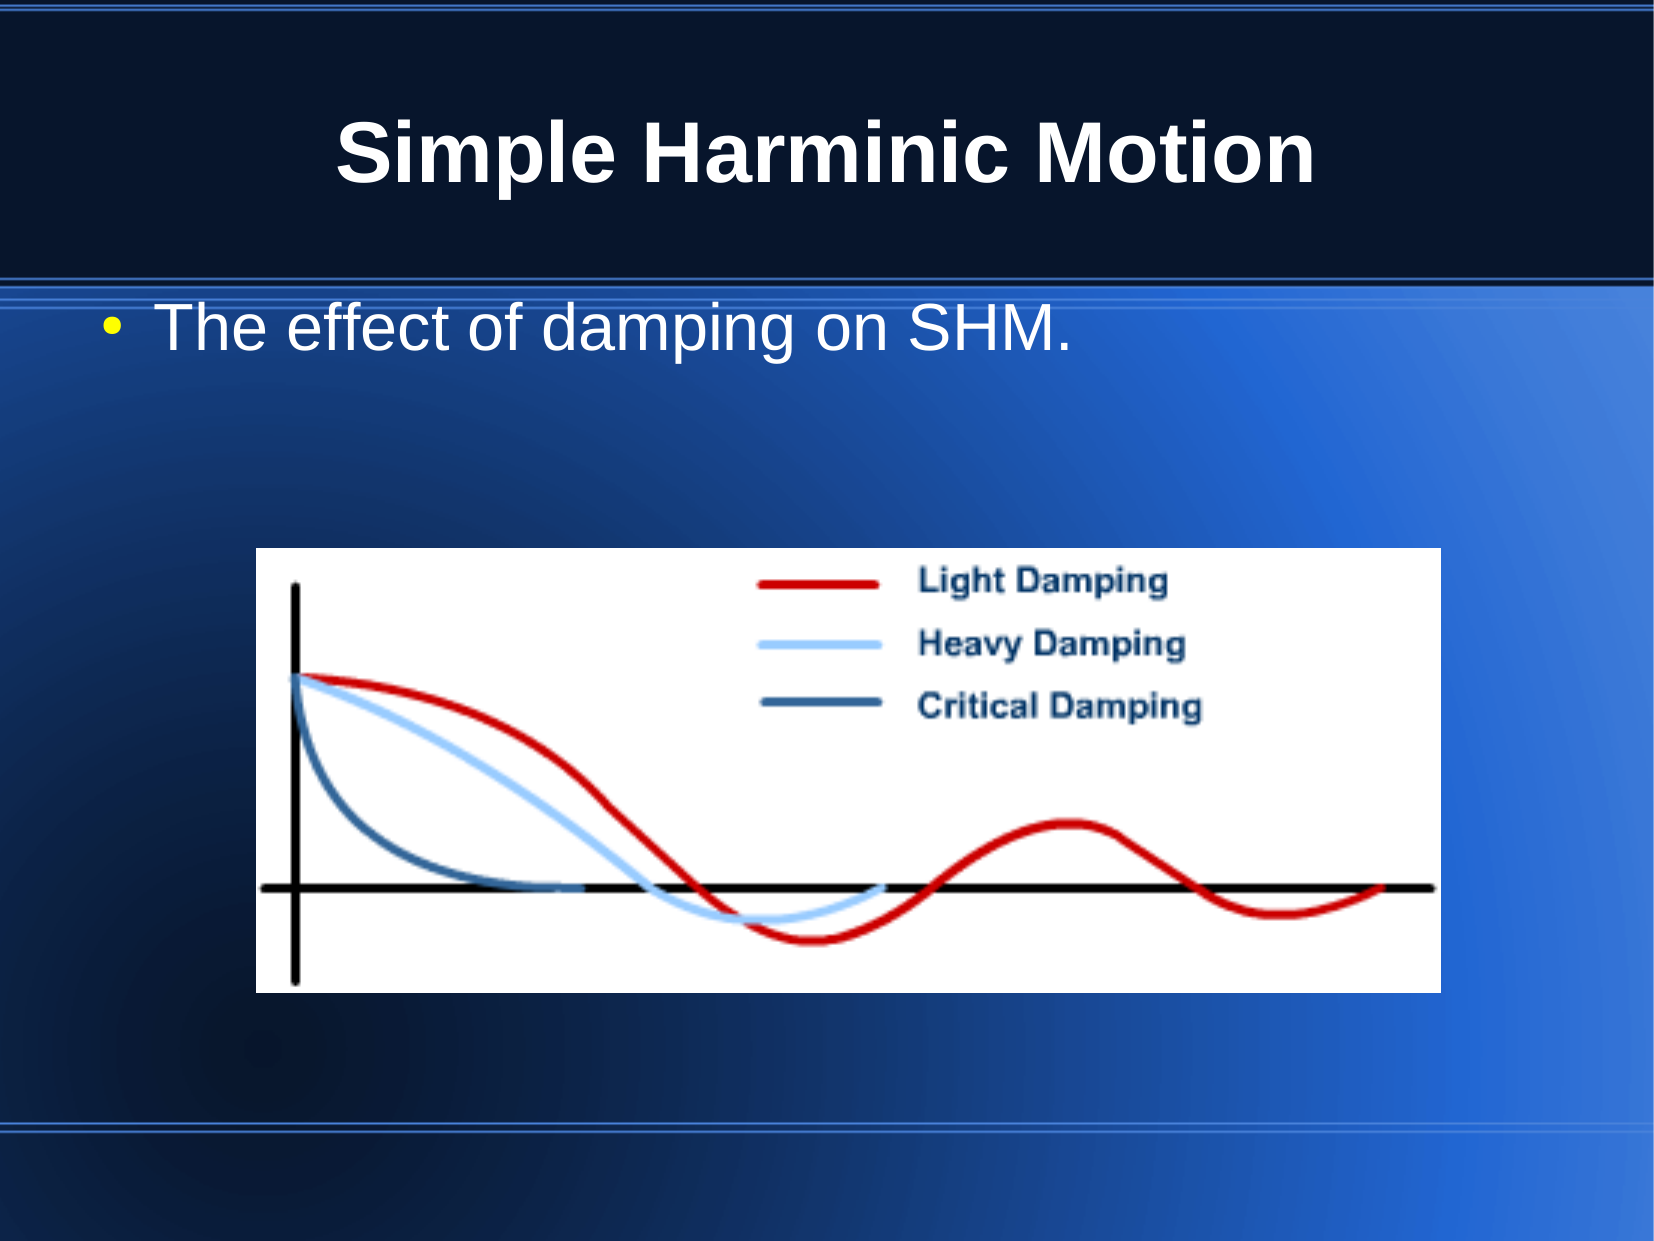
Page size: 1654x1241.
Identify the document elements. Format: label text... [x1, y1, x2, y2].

title Simple Harminic Motion [82, 49, 1571, 257]
picture [0, 0, 1654, 1241]
list The effect of damping on SHM. [82, 290, 1571, 1109]
